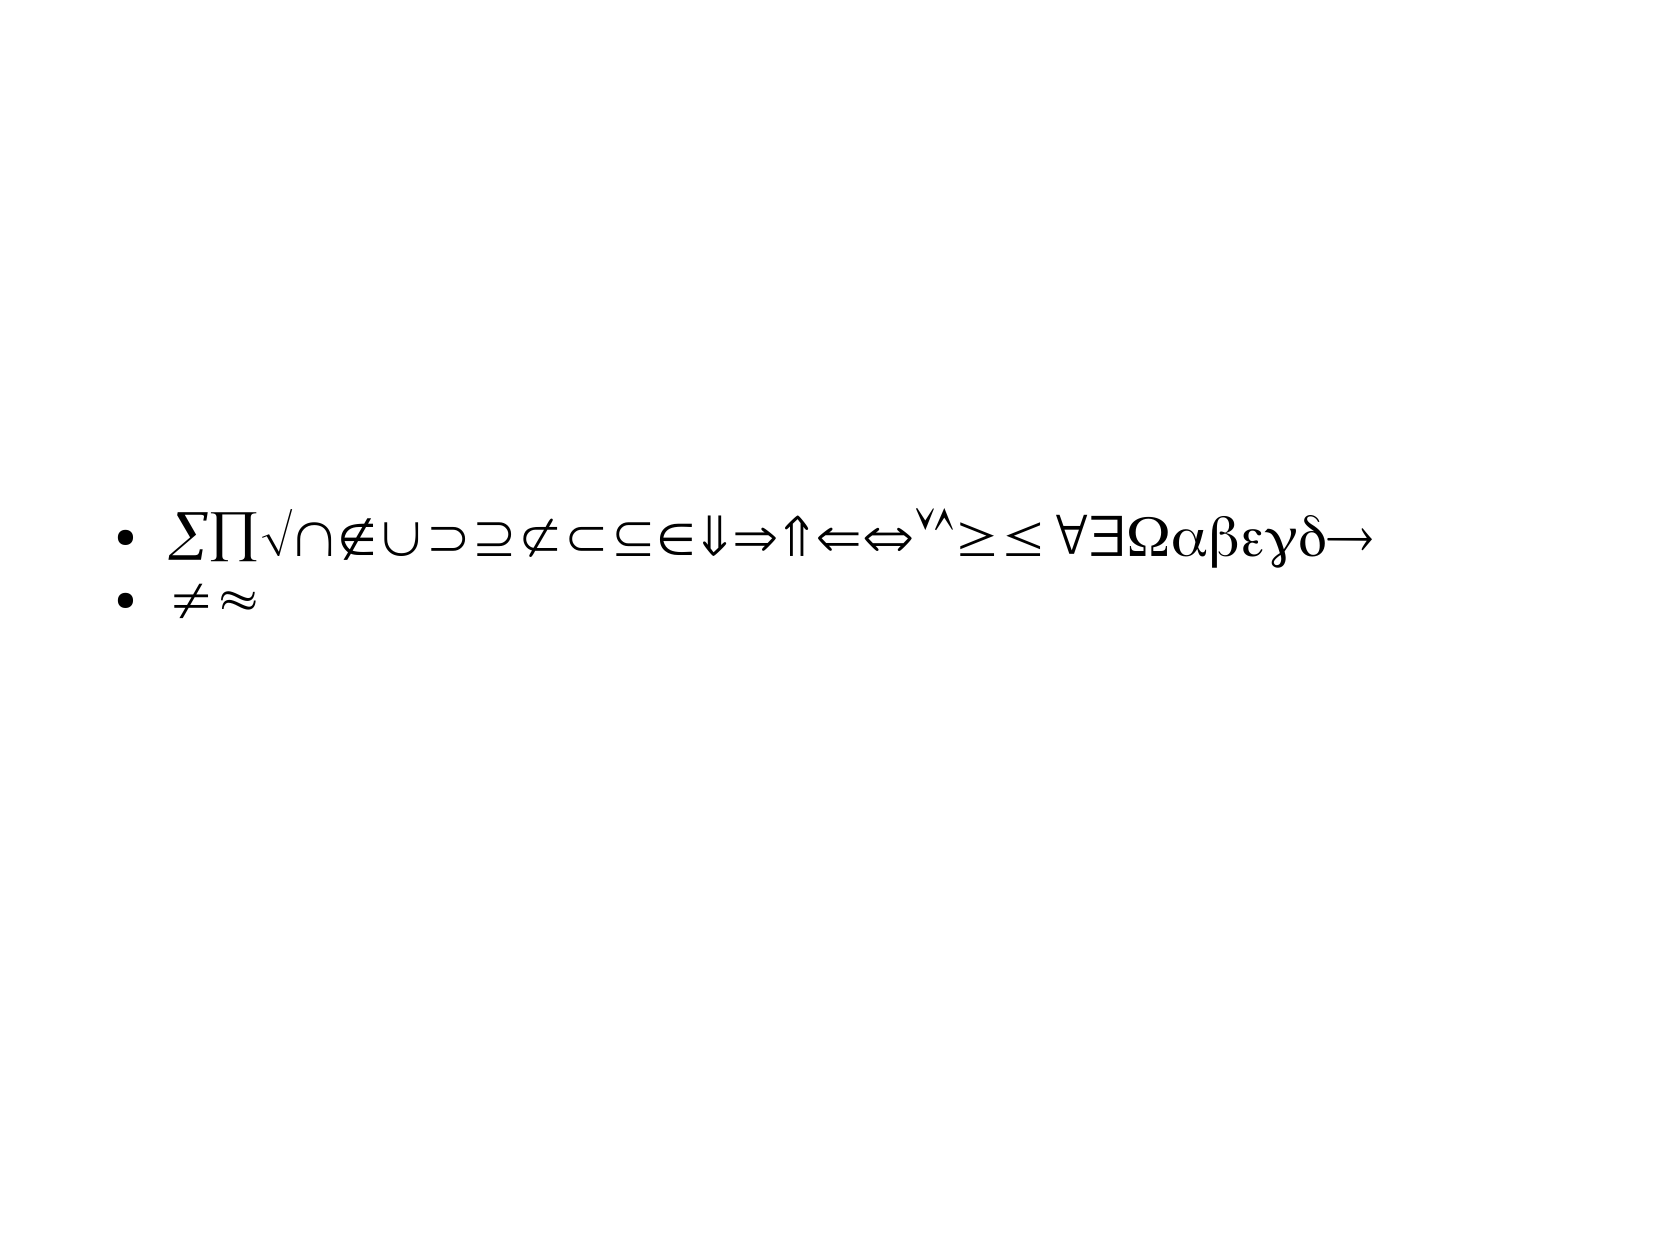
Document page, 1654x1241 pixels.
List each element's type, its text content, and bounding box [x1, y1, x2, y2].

list   [82, 289, 1571, 1108]
